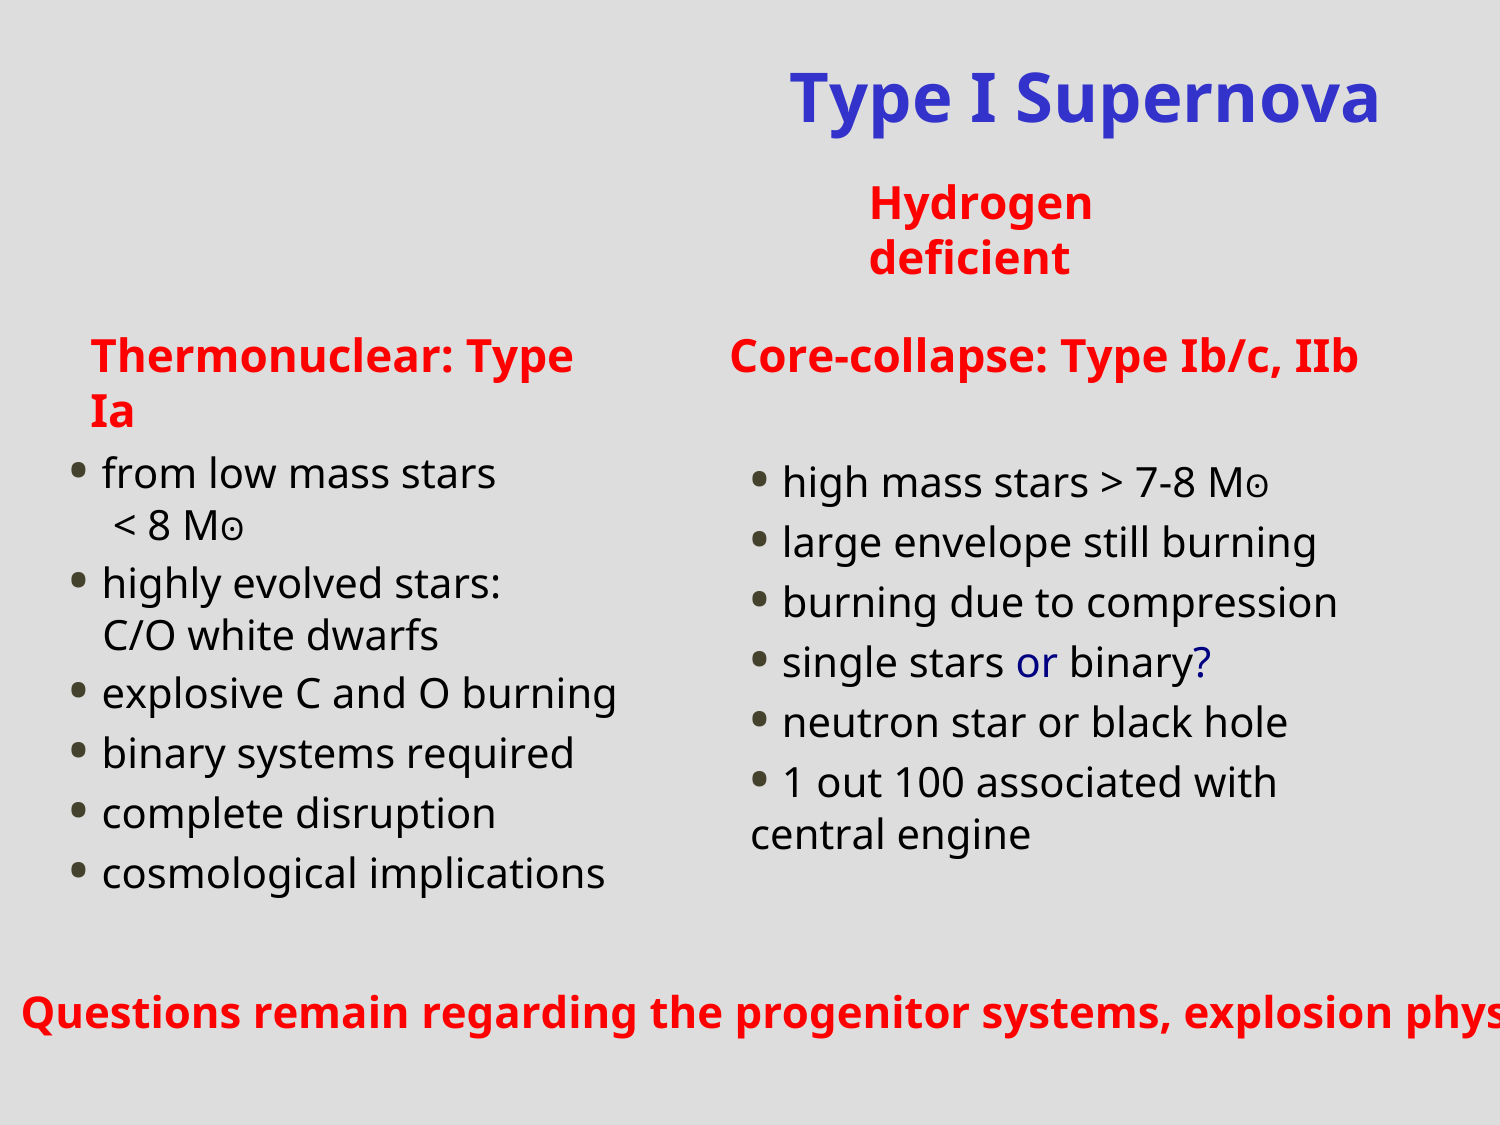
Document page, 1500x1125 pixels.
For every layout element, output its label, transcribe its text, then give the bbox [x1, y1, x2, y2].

text_box Questions remain regarding the progenitor systems, explosion physics! [5, 977, 1500, 1047]
text_box • from low mass stars < 8 Mʘ • highly evolved stars: C/O white dwarfs • explosive C and O burning • binary systems required • complete disruption • cosmological implications [55, 431, 735, 906]
text_box Core-collapse: Type Ib/c, IIb [707, 319, 1500, 390]
text_box Type I Supernova [768, 46, 1429, 144]
text_box Hydrogen deficient [847, 166, 1314, 237]
text_box • high mass stars > 7-8 Mʘ • large envelope still burning • burning due to compression • single stars or binary? • neutron star or black hole • 1 out 100 associated with central engine [735, 376, 1452, 961]
text_box Thermonuclear: Type Ia [68, 319, 640, 390]
